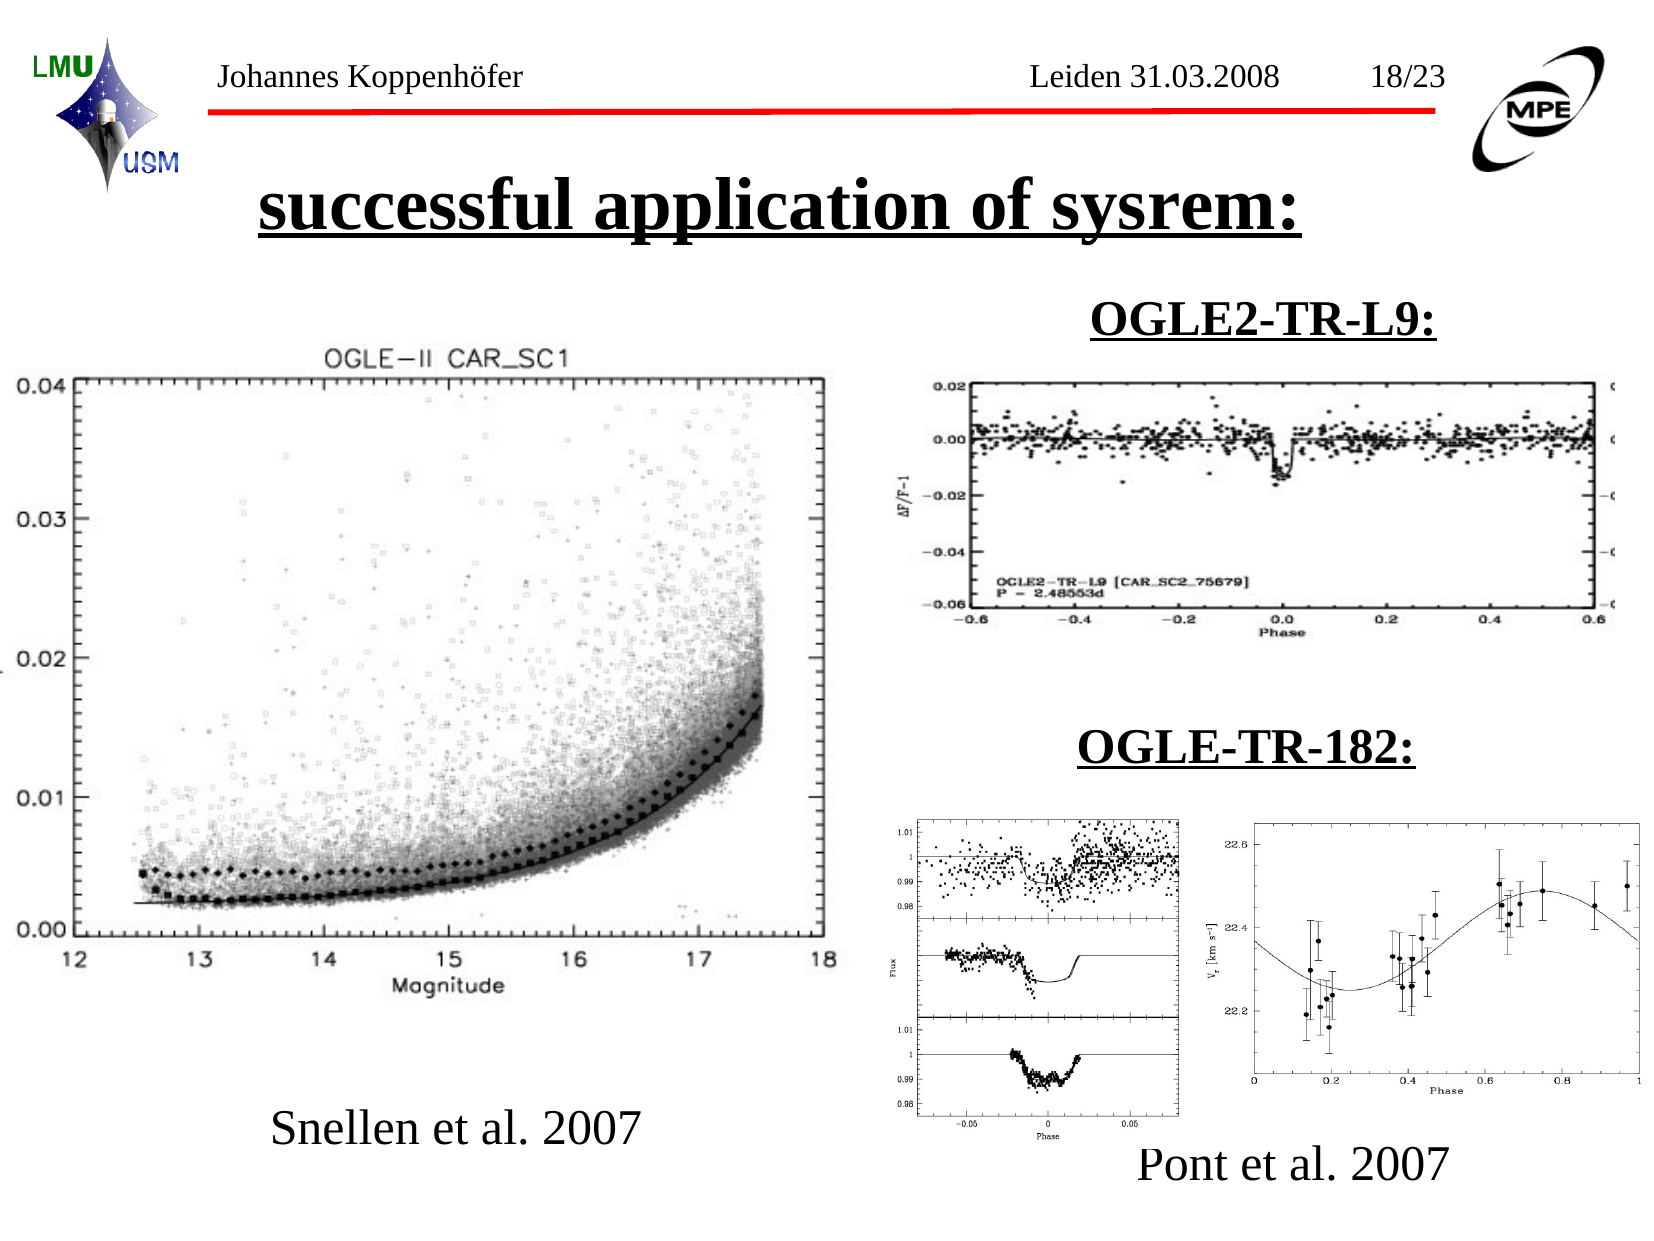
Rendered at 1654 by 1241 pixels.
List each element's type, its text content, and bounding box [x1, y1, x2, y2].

text_box Snellen et al. 2007 [269, 1100, 643, 1156]
text_box Pont et al. 2007 [1136, 1136, 1451, 1192]
text_box 18/23 [1369, 57, 1455, 95]
picture [879, 372, 1615, 647]
picture [0, 342, 851, 1012]
text_box Johannes Koppenhöfer [217, 57, 525, 95]
text_box OGLE2-TR-L9: [1089, 290, 1437, 346]
picture [1472, 46, 1605, 172]
picture [32, 35, 182, 194]
text_box Leiden 31.03.2008 [1029, 57, 1342, 95]
picture [1194, 811, 1654, 1103]
picture [879, 809, 1189, 1149]
text_box OGLE-TR-182: [1076, 718, 1416, 775]
text_box successful application of sysrem: [258, 162, 1302, 246]
